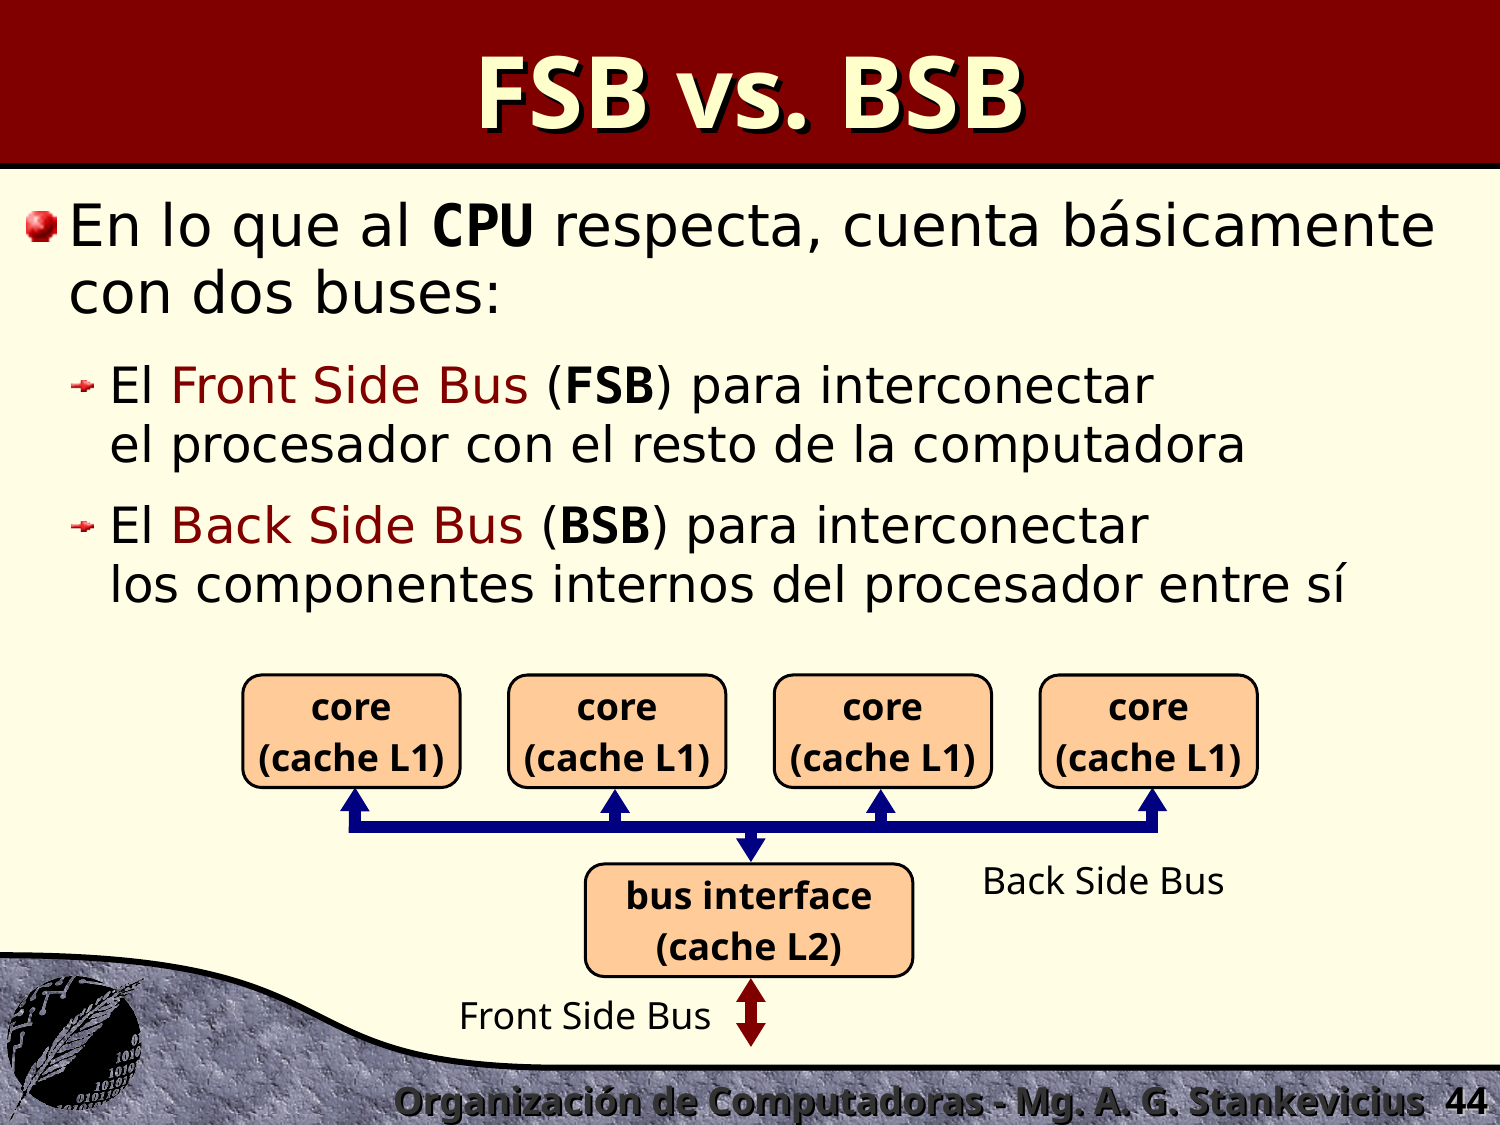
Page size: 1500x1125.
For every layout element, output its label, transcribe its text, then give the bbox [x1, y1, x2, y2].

text_box core (cache L1) [242, 674, 461, 788]
text_box Front Side Bus [443, 982, 735, 1050]
text_box bus interface (cache L2) [585, 863, 913, 977]
text_box core (cache L1) [774, 674, 992, 788]
picture [802, 1100, 806, 1110]
title FSB vs. BSB [15, 5, 1485, 160]
text_box Back Side Bus [967, 846, 1243, 915]
text_box core (cache L1) [508, 675, 726, 788]
picture [448, 1100, 455, 1110]
list En lo que al CPU respecta, cuenta básicamente con dos buses: El Front Side Bus (FSB) para interconectar el procesador con el resto de la computadora El Back Side Bus (BSB) para interconectar los componentes internos del procesador entre sí [11, 192, 1486, 935]
picture [0, 959, 1500, 1125]
picture [1058, 1100, 1065, 1110]
text_box core (cache L1) [1040, 675, 1258, 788]
